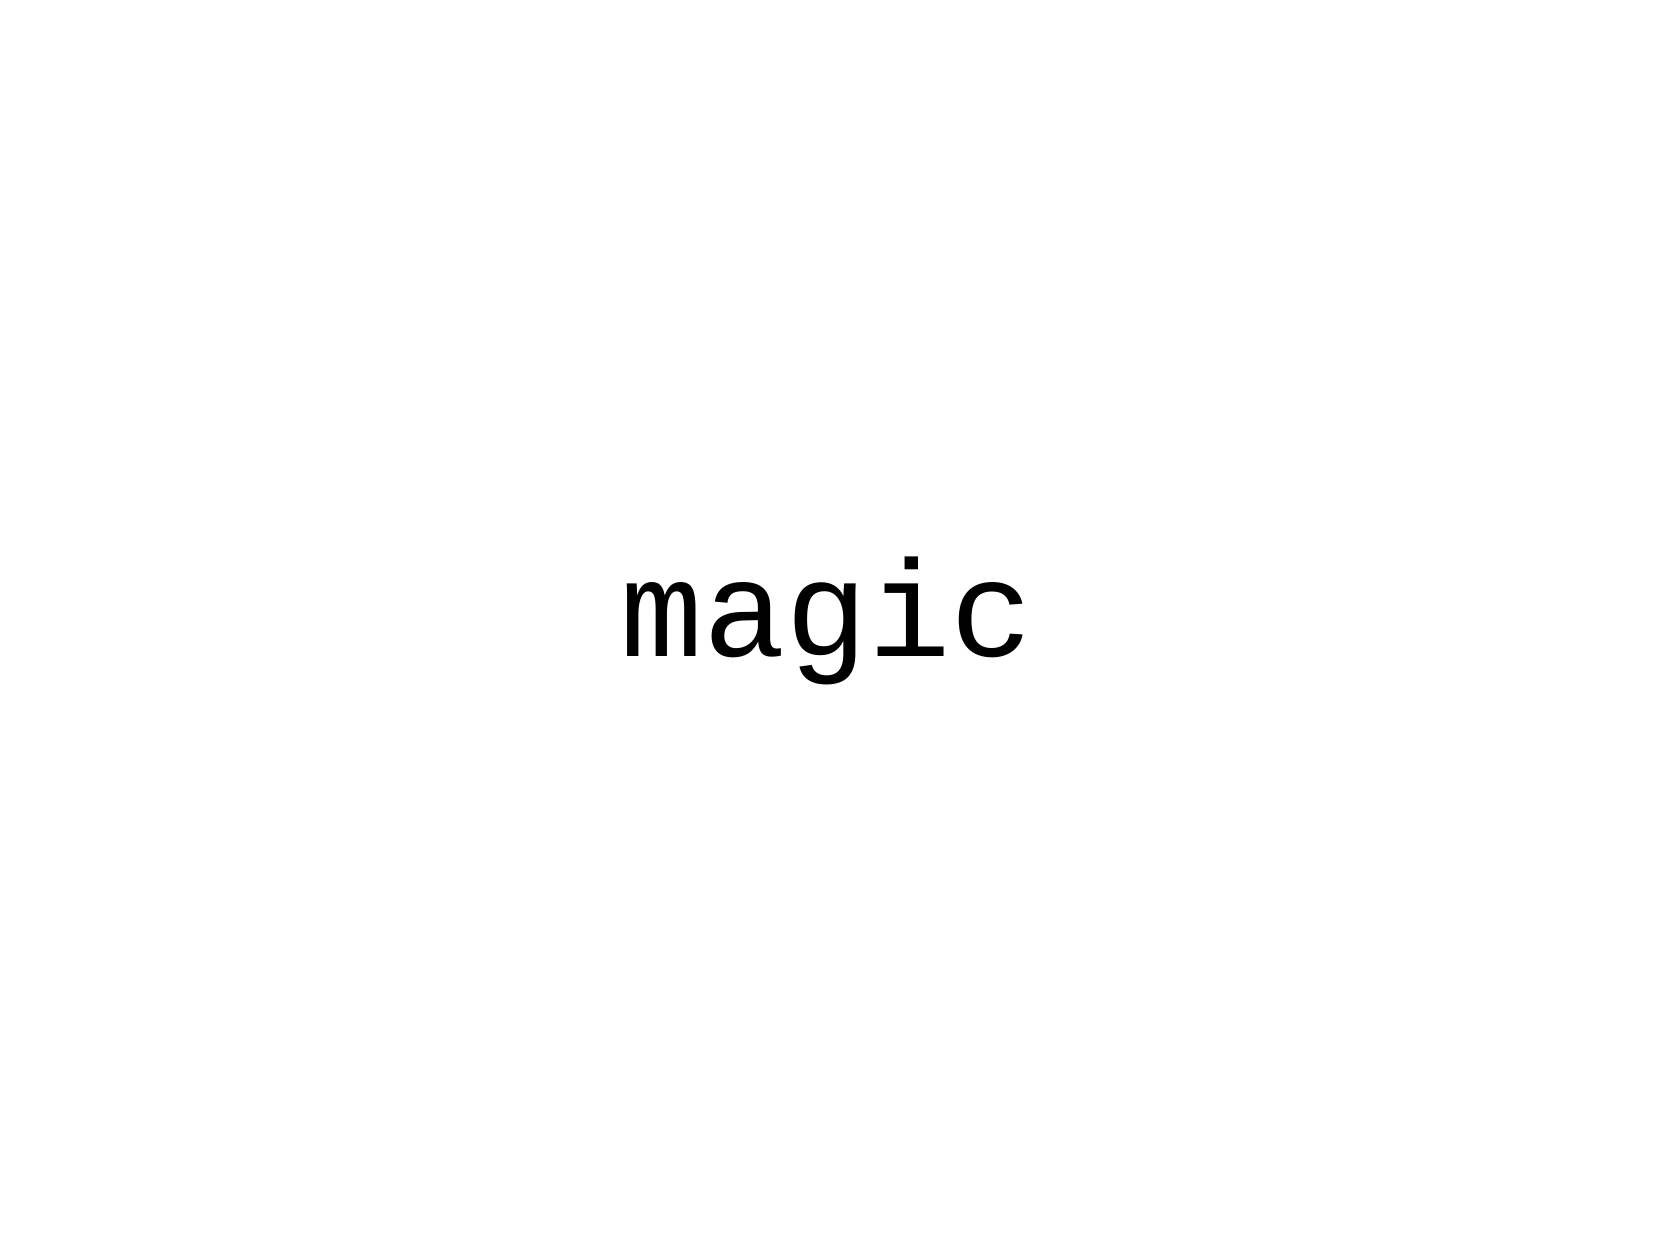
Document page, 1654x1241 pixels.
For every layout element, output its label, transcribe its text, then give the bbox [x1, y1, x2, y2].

subtitle magic [82, 398, 1571, 842]
